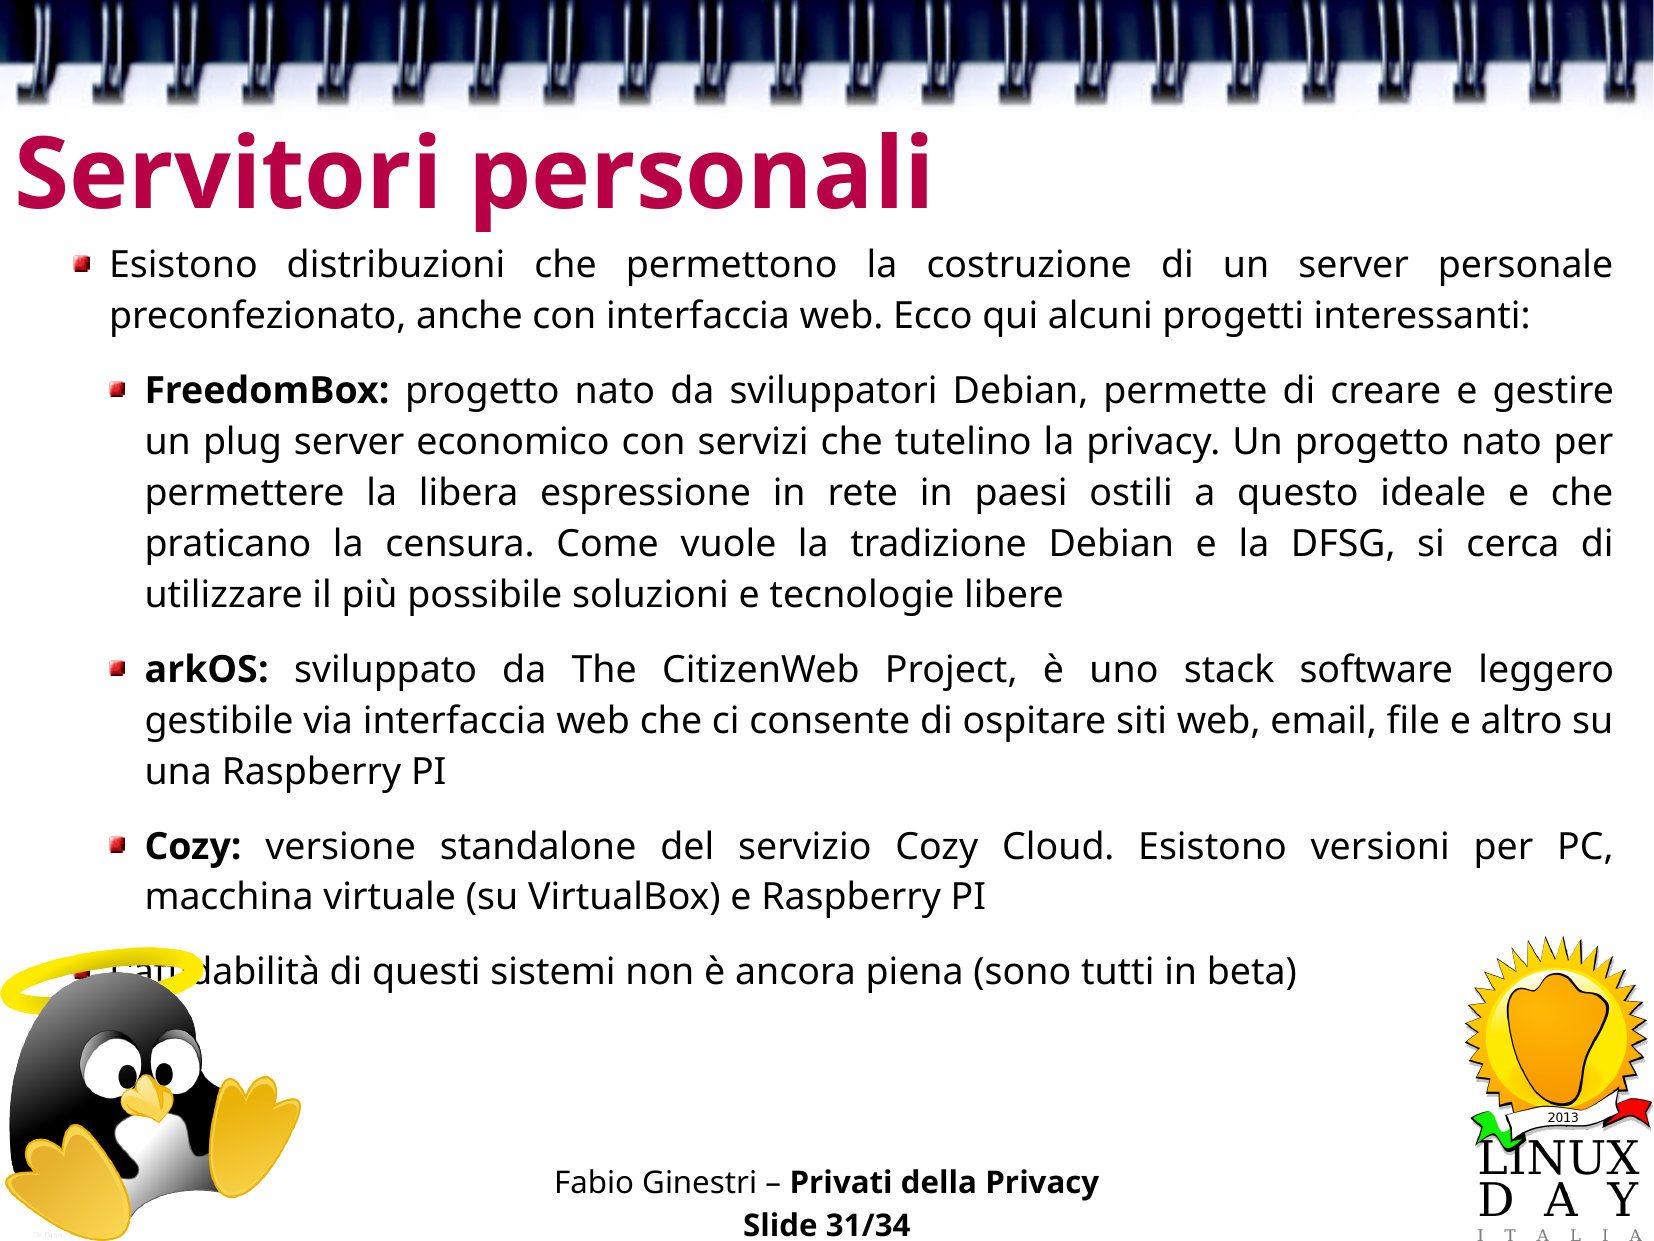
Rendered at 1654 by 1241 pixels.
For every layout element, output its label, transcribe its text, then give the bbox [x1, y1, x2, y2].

picture [1464, 935, 1654, 1241]
text_box Servitori personali [0, 94, 922, 226]
text_box Esistono distribuzioni che permettono la costruzione di un server personale preconfezionato, anche con interfaccia web. Ecco qui alcuni progetti interessanti: FreedomBox: progetto nato da sviluppatori Debian, permette di creare e gestire un plug server economico con servizi che tutelino la privacy. Un progetto nato per permettere la libera espressione in rete in paesi ostili a questo ideale e che praticano la censura. Come vuole la tradizione Debian e la DFSG, si cerca di utilizzare il più possibile soluzioni e tecnologie libere arkOS: sviluppato da The CitizenWeb Project, è uno stack software leggero gestibile via interfaccia web che ci consente di ospitare siti web, email, file e altro su una Raspberry PI Cozy: versione standalone del servizio Cozy Cloud. Esistono versioni per PC, macchina virtuale (su VirtualBox) e Raspberry PI L'affidabilità di questi sistemi non è ancora piena (sono tutti in beta) [23, 230, 1630, 906]
picture [0, 947, 301, 1241]
text_box Fabio Ginestri – Privati della Privacy Slide <numero>/34 [550, 1152, 1104, 1241]
picture [0, 0, 1654, 121]
